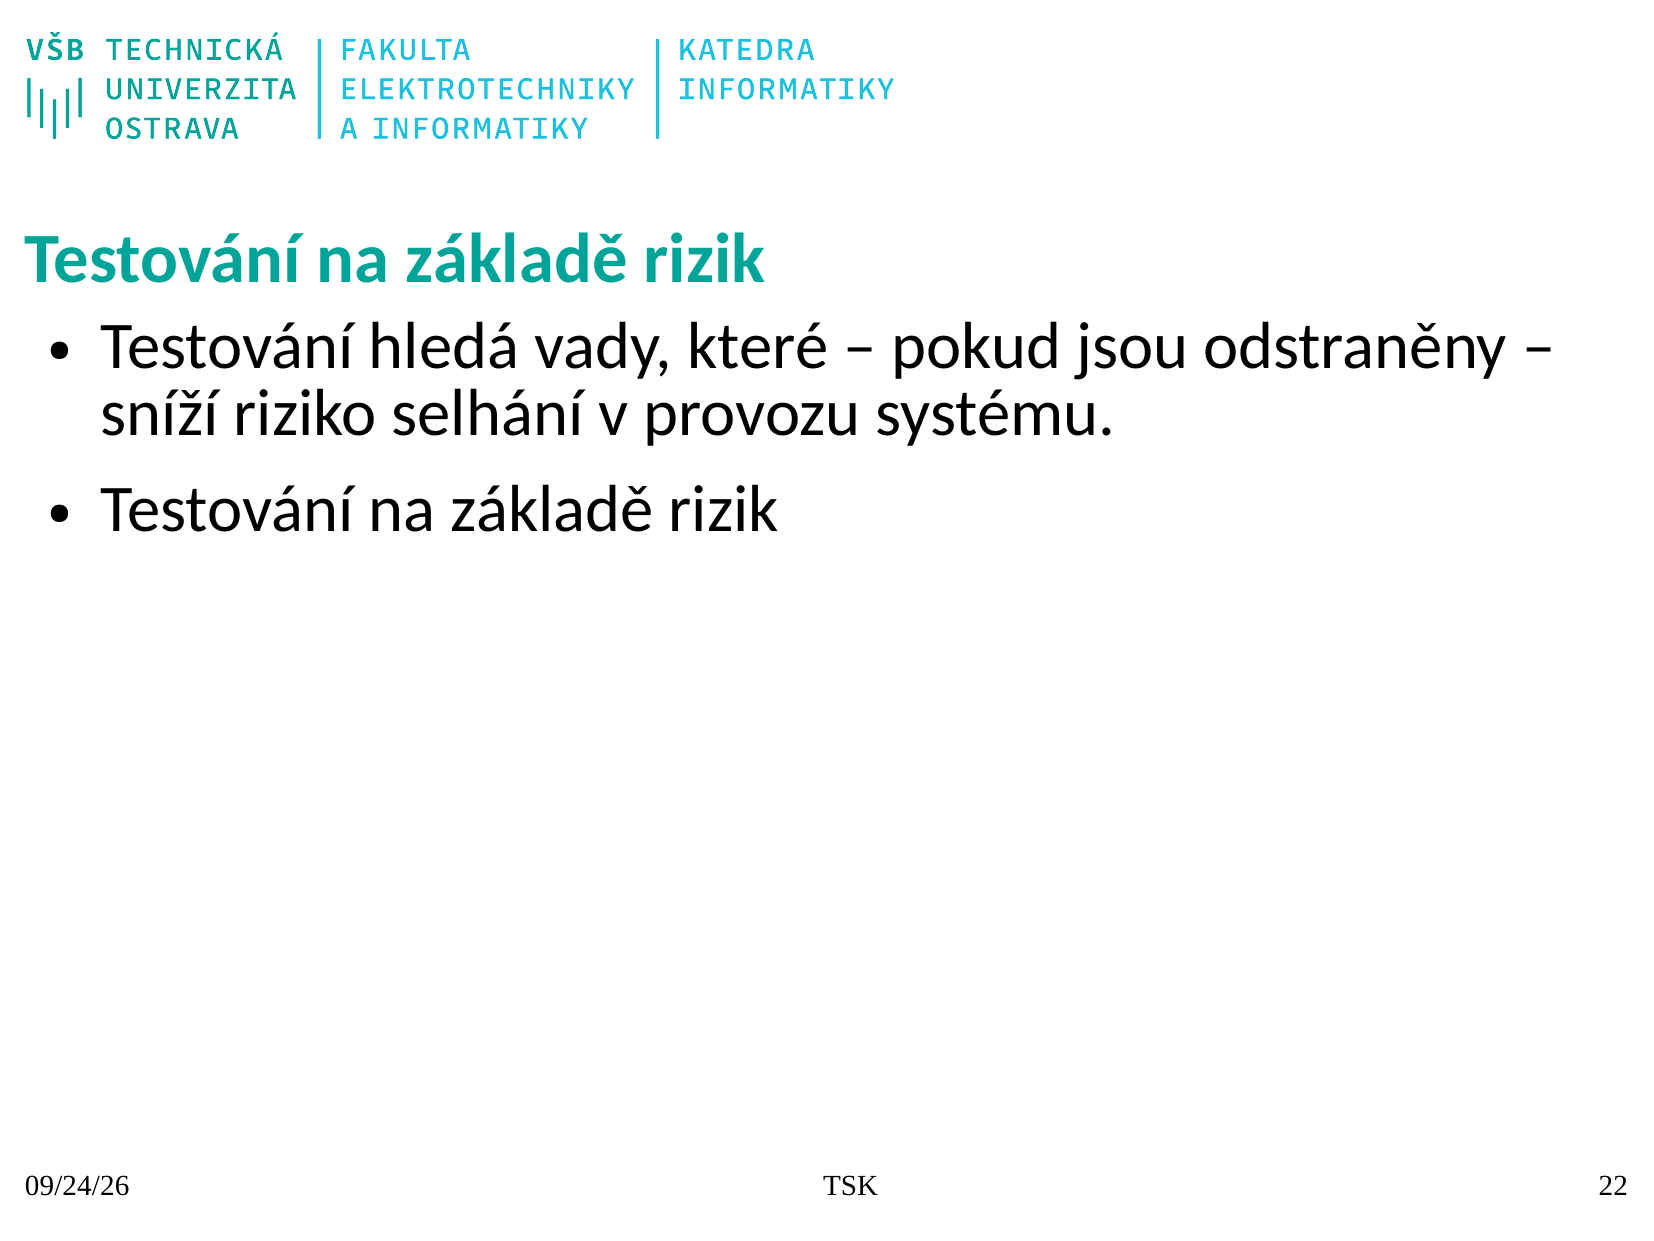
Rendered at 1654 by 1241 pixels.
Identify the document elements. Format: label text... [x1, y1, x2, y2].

picture [26, 31, 894, 139]
list Testování hledá vady, které – pokud jsou odstraněny – sníží riziko selhání v provozu systému. Testování na základě rizik [30, 318, 1629, 1146]
title Testování na základě rizik [24, 169, 1629, 300]
